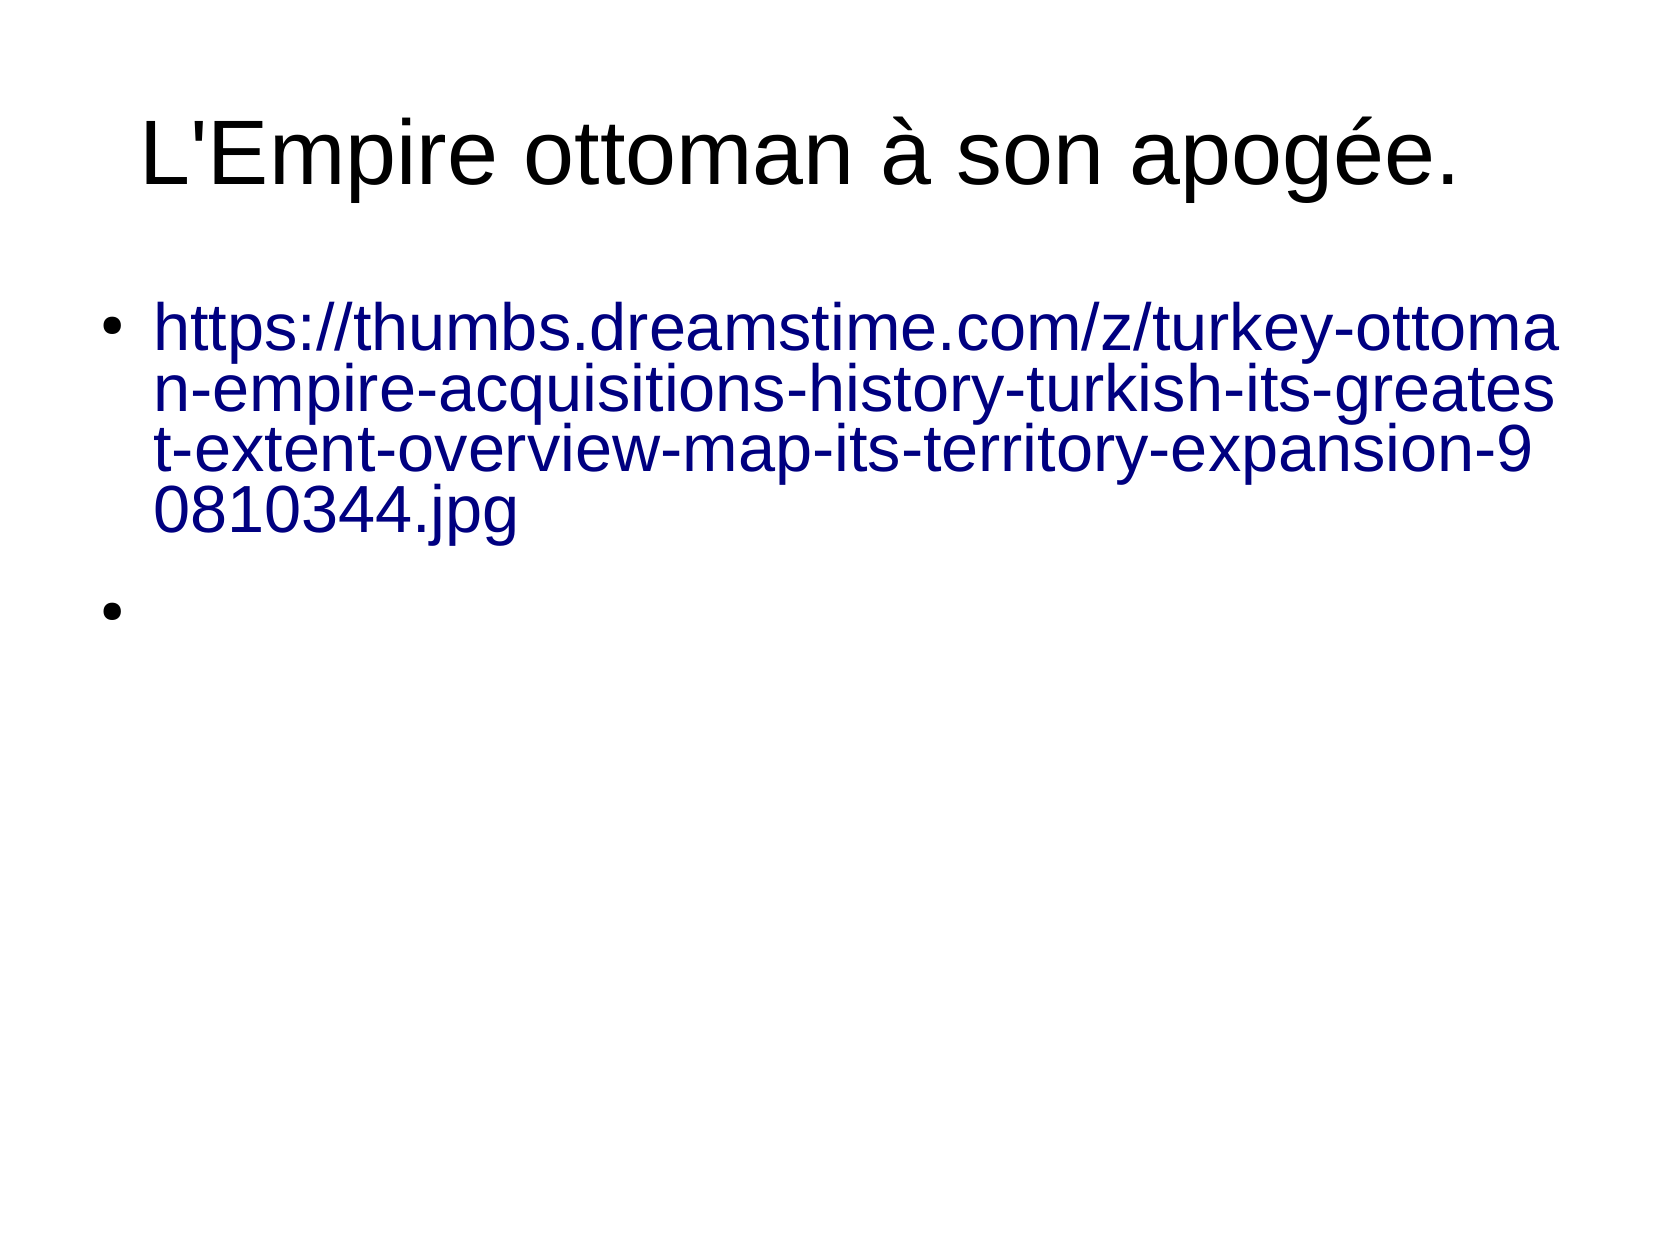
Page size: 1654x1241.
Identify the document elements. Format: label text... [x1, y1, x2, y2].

title L'Empire ottoman à son apogée. [82, 49, 1571, 257]
list https://thumbs.dreamstime.com/z/turkey-ottoman-empire-acquisitions-history-turkish-its-greatest-extent-overview-map-its-territory-expansion-90810344.jpg [82, 290, 1571, 1109]
